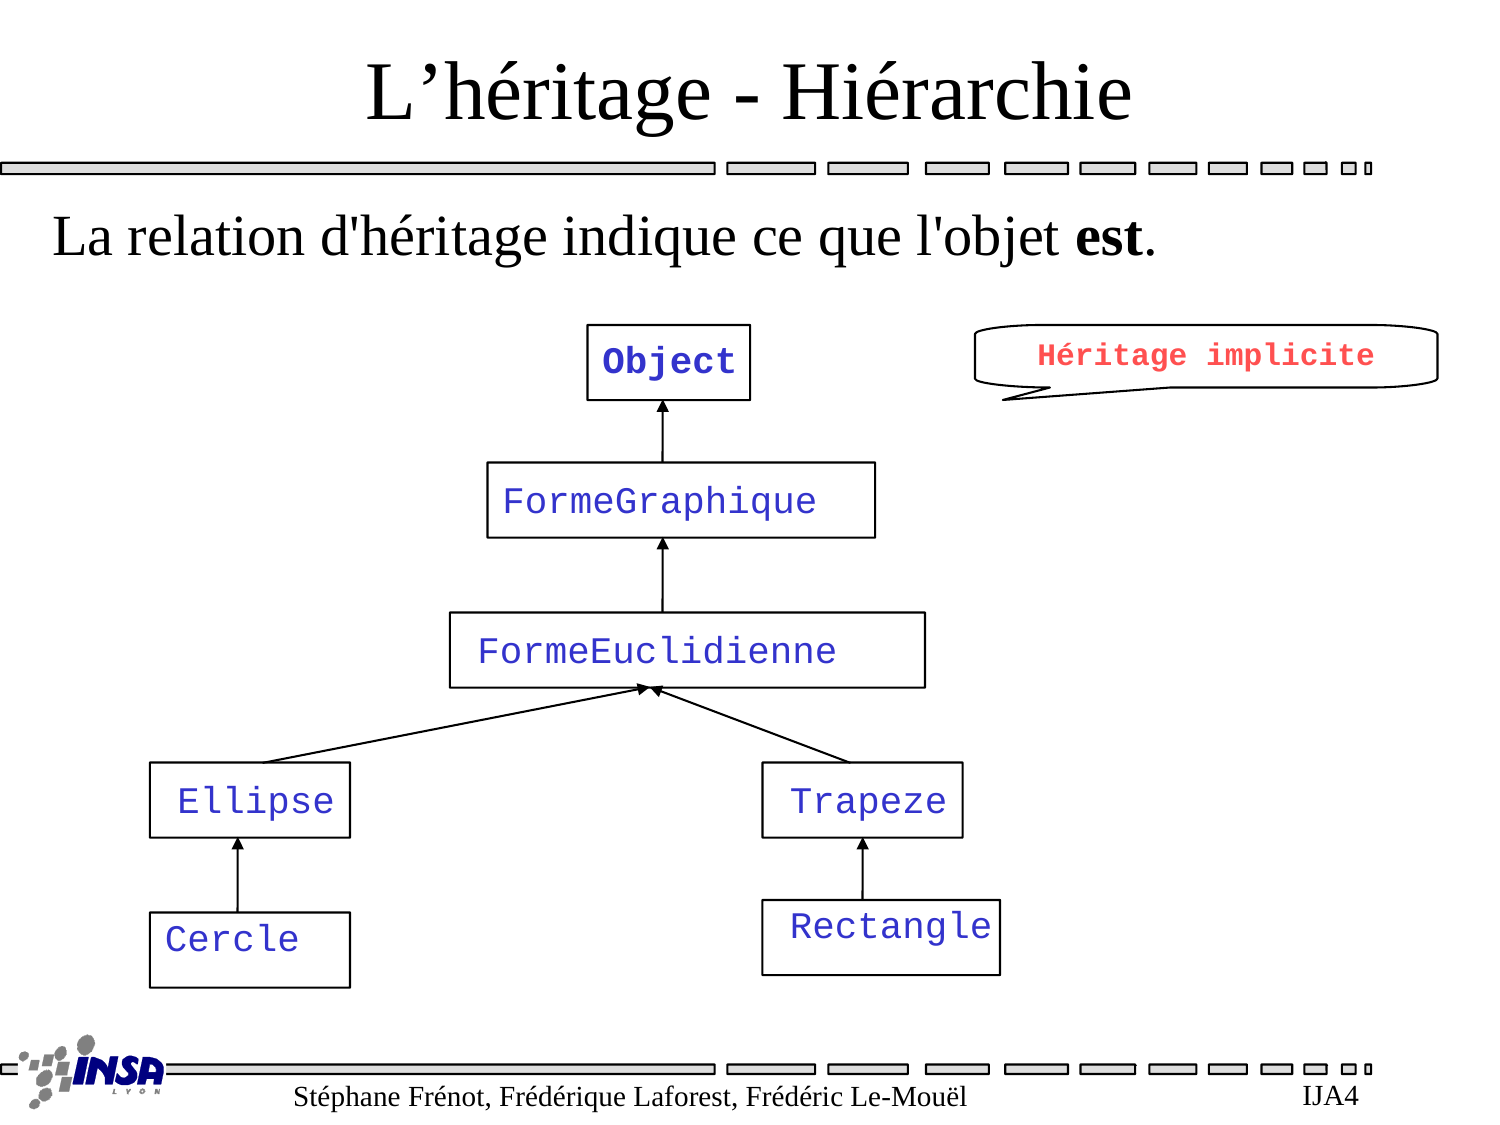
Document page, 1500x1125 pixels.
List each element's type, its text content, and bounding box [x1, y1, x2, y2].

text_box Cercle [150, 912, 315, 969]
text_box Rectangle [774, 900, 1008, 956]
list La relation d'héritage indique ce que l'objet est. [977, 327, 1436, 388]
list La relation d'héritage indique ce que l'objet est. [37, 199, 1463, 388]
text_box Héritage implicite [992, 331, 1421, 381]
list La relation d'héritage indique ce que l'objet est. [589, 327, 749, 334]
title L’héritage - Hiérarchie [112, 0, 1388, 188]
text_box Object [587, 334, 753, 390]
text_box Ellipse [162, 774, 348, 831]
text_box FormeGraphique [487, 474, 833, 531]
text_box FormeEuclidienne [462, 624, 853, 681]
text_box Trapeze [774, 774, 961, 831]
